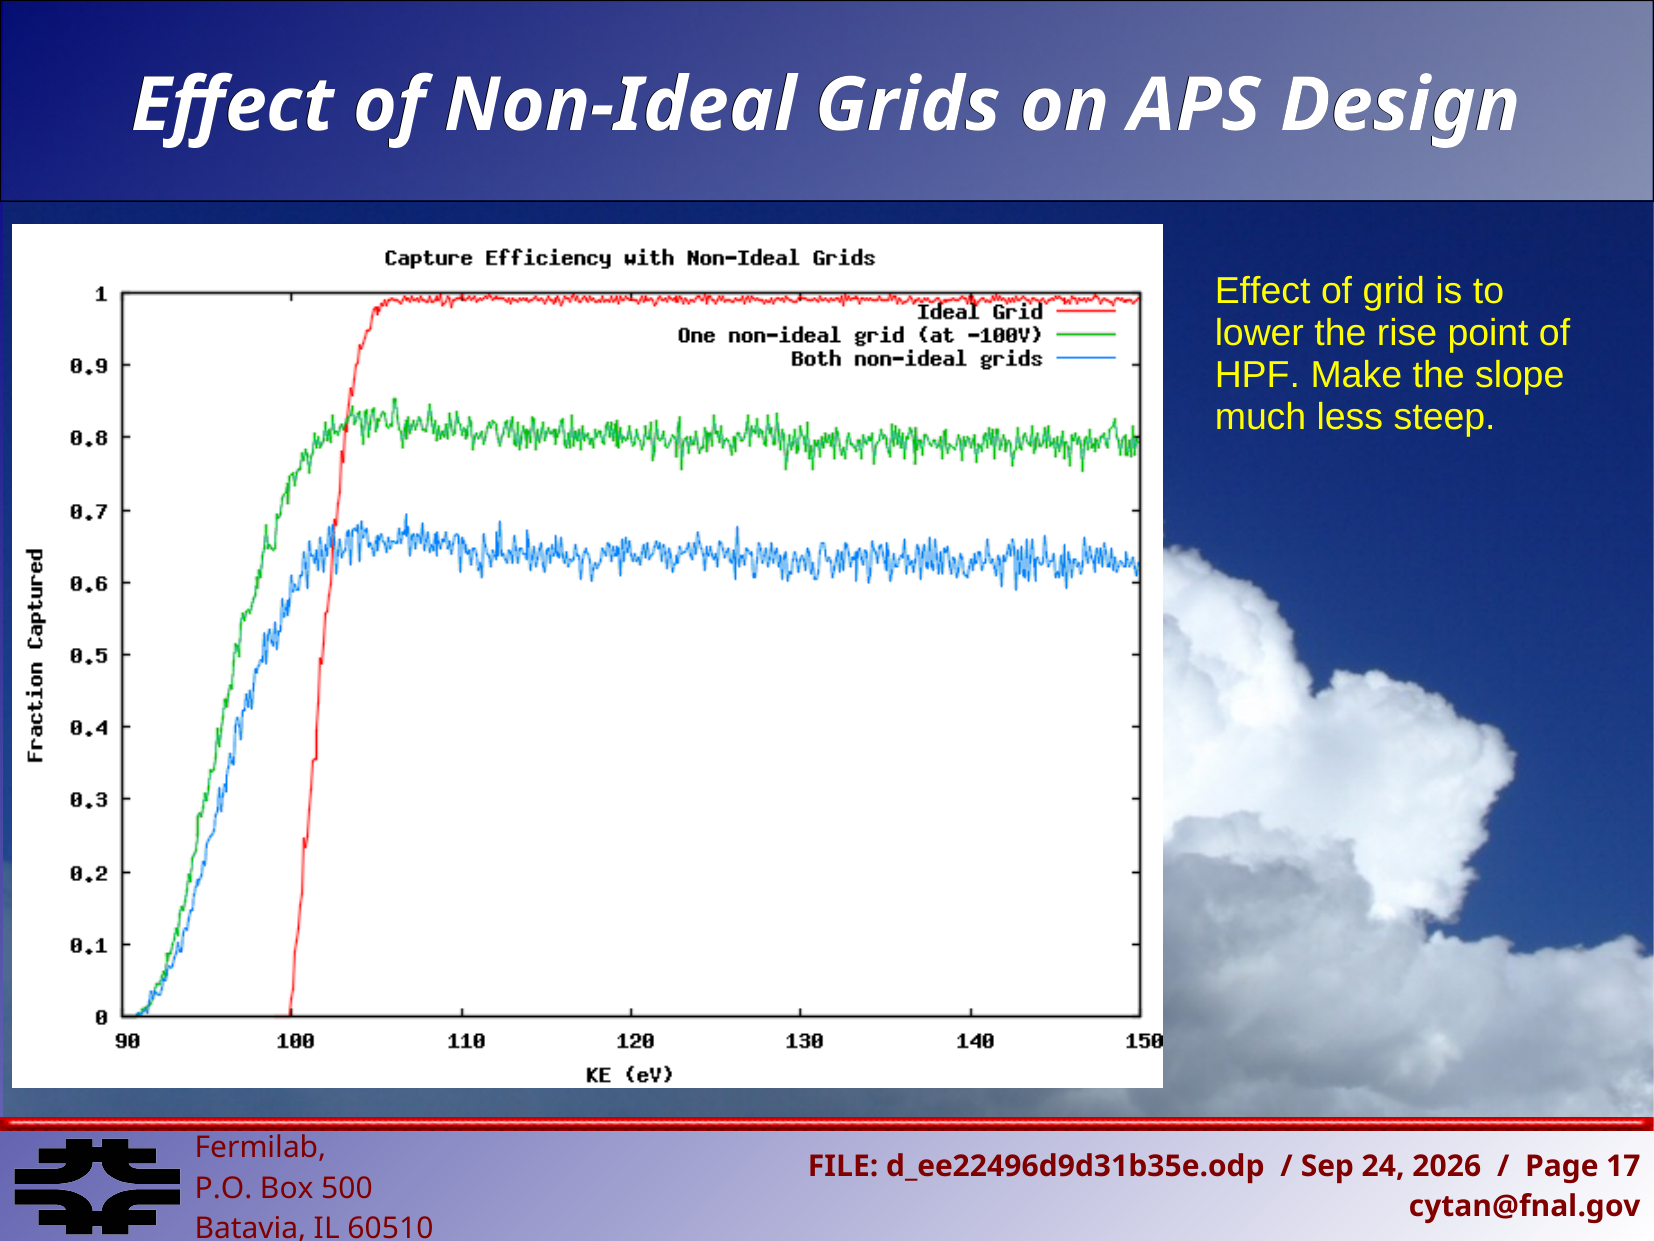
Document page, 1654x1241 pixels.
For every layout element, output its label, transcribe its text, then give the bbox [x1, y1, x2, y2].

picture [10, 1137, 184, 1236]
text_box Effect of grid is to lower the rise point of HPF. Make the slope much less steep. [1200, 262, 1613, 446]
picture [3, 1, 1653, 7]
title Effect of Non-Ideal Grids on APS Design [0, 7, 1654, 197]
picture [3, 197, 1653, 201]
picture [0, 202, 1654, 1131]
